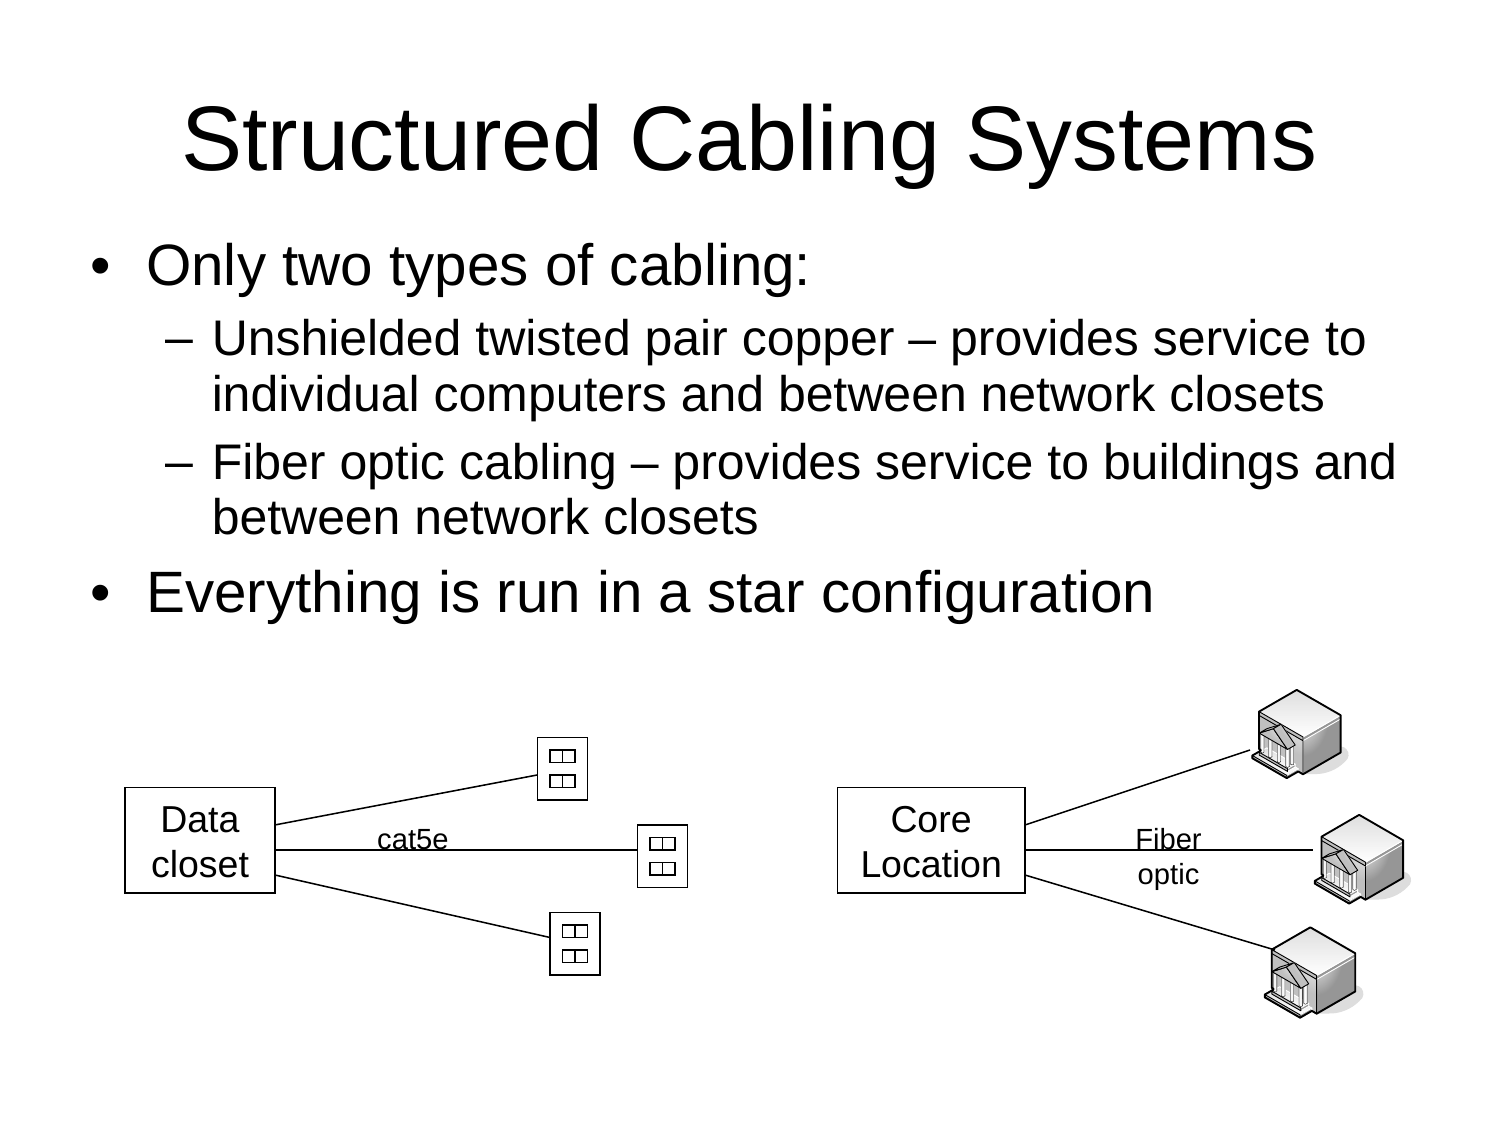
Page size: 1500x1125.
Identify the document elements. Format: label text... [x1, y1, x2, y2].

text_box [1262, 924, 1365, 1021]
text_box [537, 737, 588, 800]
text_box Core Location [837, 787, 1026, 893]
title Structured Cabling Systems [75, 45, 1426, 224]
text_box [549, 912, 600, 976]
text_box [637, 825, 688, 888]
text_box Fiber optic [1100, 812, 1238, 898]
text_box [1312, 812, 1413, 907]
text_box Data closet [125, 787, 276, 893]
chart [1250, 687, 1351, 781]
text_box cat5e [362, 812, 501, 863]
list Only two types of cabling: Unshielded twisted pair copper – provides service to individual computers and between network closets Fiber optic cabling – provides service to buildings and between network closets Everything is run in a star configuration [74, 224, 1450, 963]
